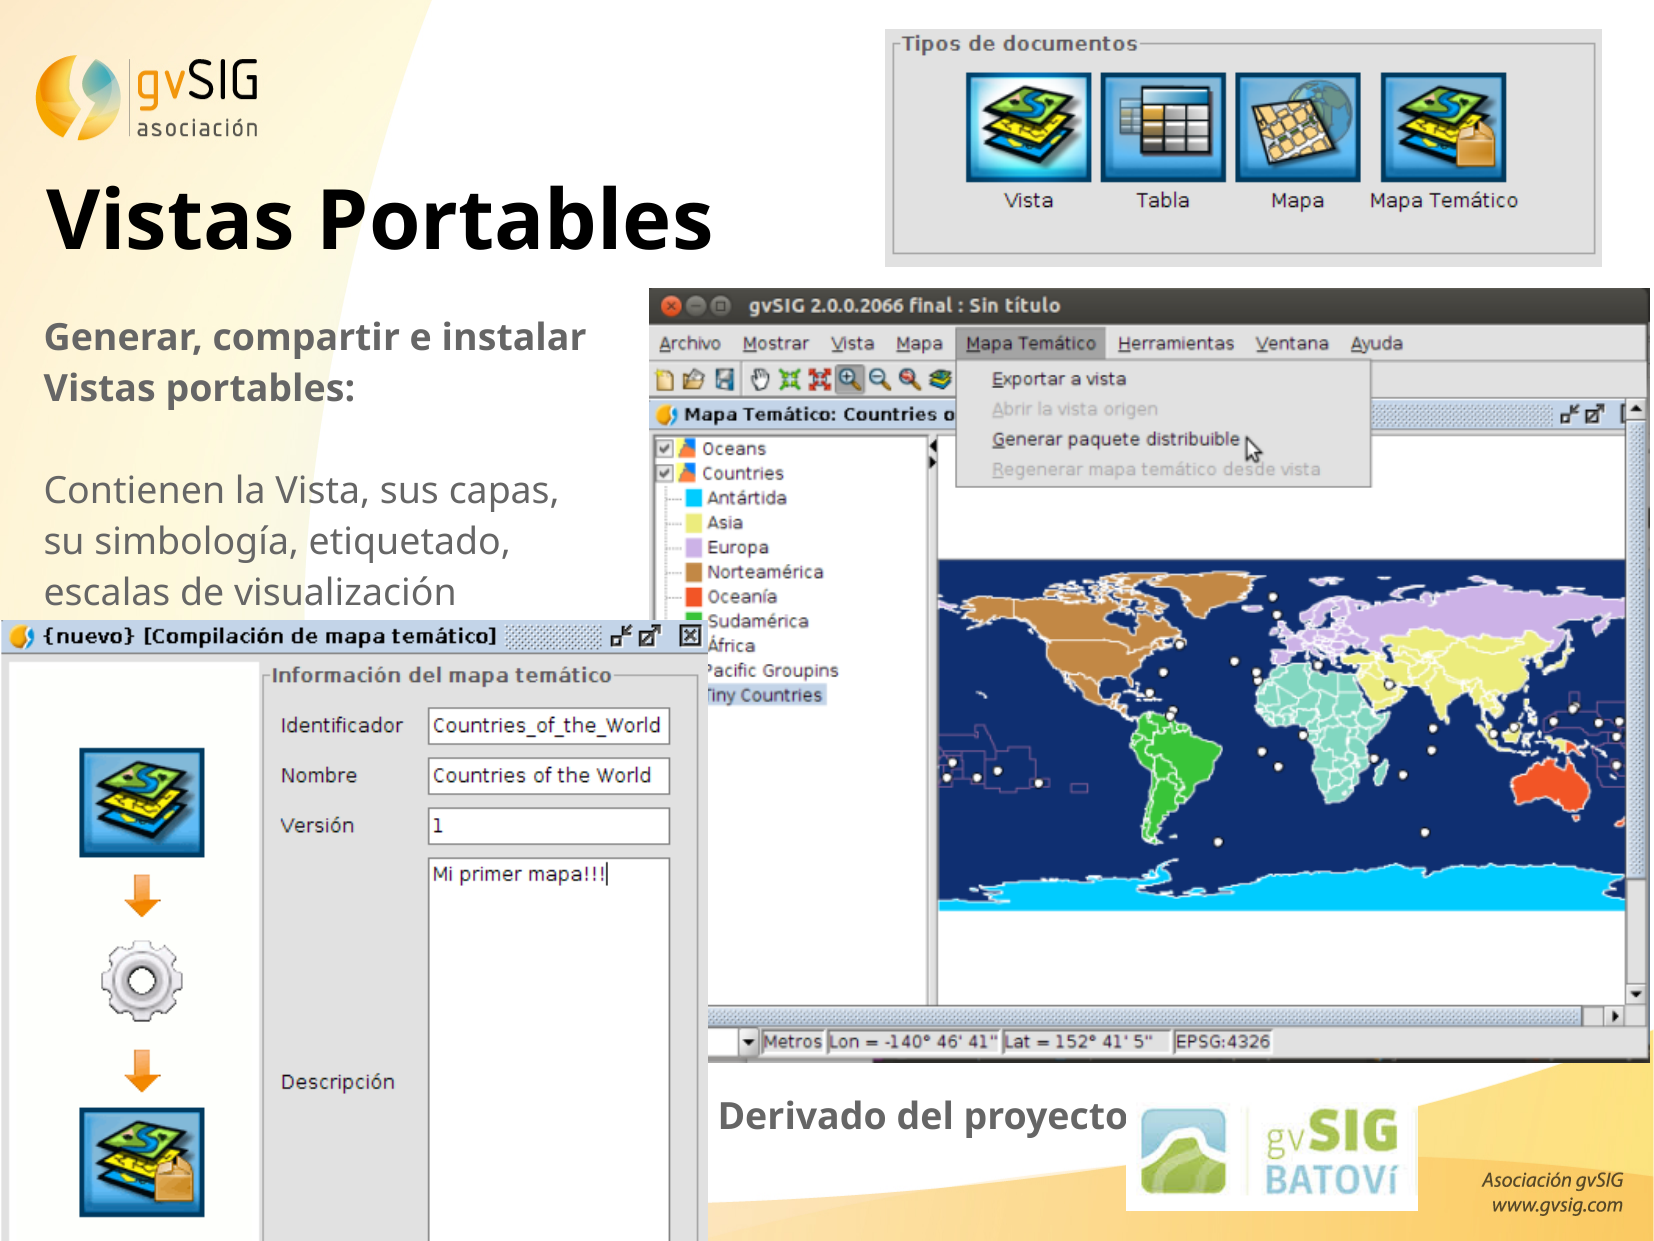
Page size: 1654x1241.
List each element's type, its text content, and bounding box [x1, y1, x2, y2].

title Vistas Portables [46, 170, 885, 265]
picture [0, 0, 1654, 1241]
text_box Generar, compartir e instalar Vistas portables: Contienen la Vista, sus capas, su simbología, etiquetado, escalas de visualización [28, 303, 621, 621]
text_box Derivado del proyecto: [702, 1082, 1245, 1182]
